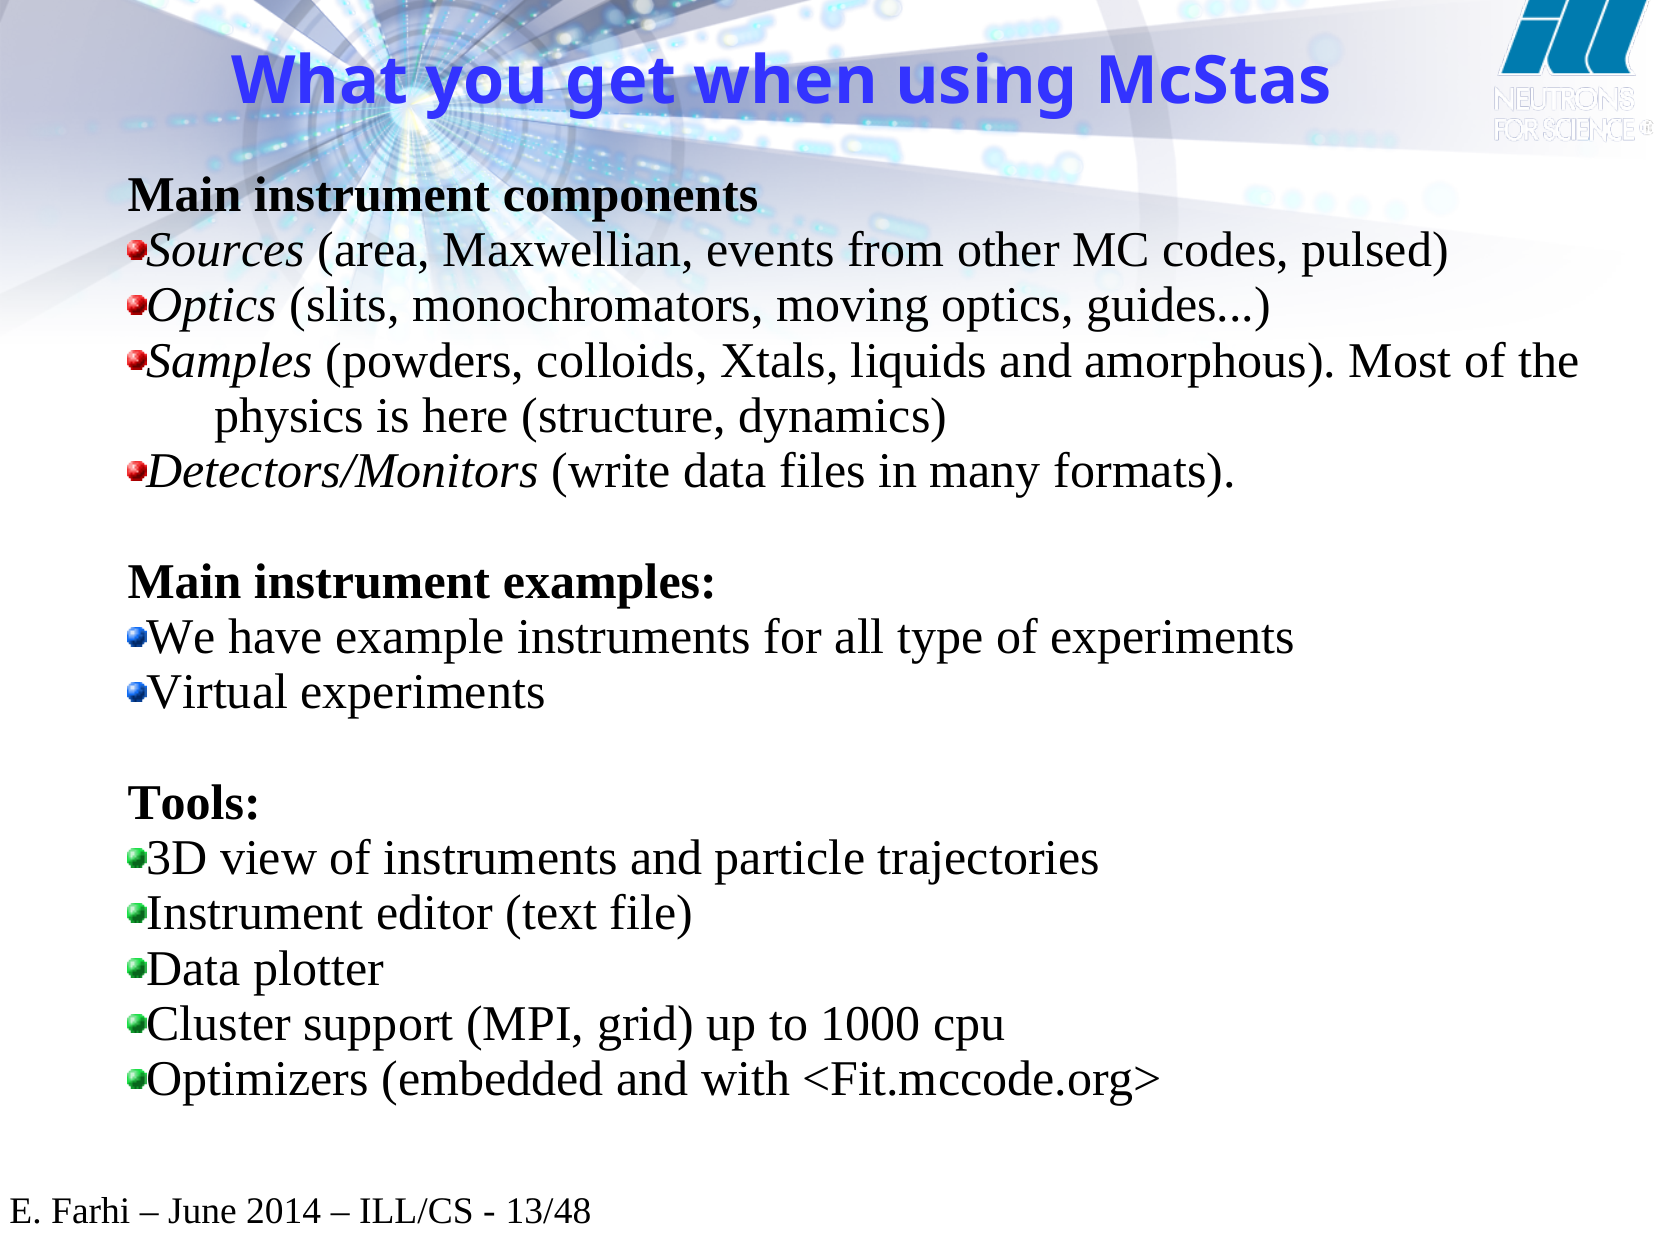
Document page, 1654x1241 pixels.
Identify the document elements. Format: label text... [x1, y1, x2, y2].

text_box What you get when using McStas [231, 32, 1114, 119]
picture [0, 0, 1654, 355]
text_box Main instrument components Sources (area, Maxwellian, events from other MC codes, pulsed) Optics (slits, monochromators, moving optics, guides...) Samples (powders, colloids, Xtals, liquids and amorphous). Most of the physics is here (structure, dynamics) Detectors/Monitors (write data files in many formats). Main instrument examples: We have example instruments for all type of experiments Virtual experiments Tools: 3D view of instruments and particle trajectories Instrument editor (text file) Data plotter Cluster support (MPI, grid) up to 1000 cpu Optimizers (embedded and with <Fit.mccode.org> [127, 166, 1589, 1171]
